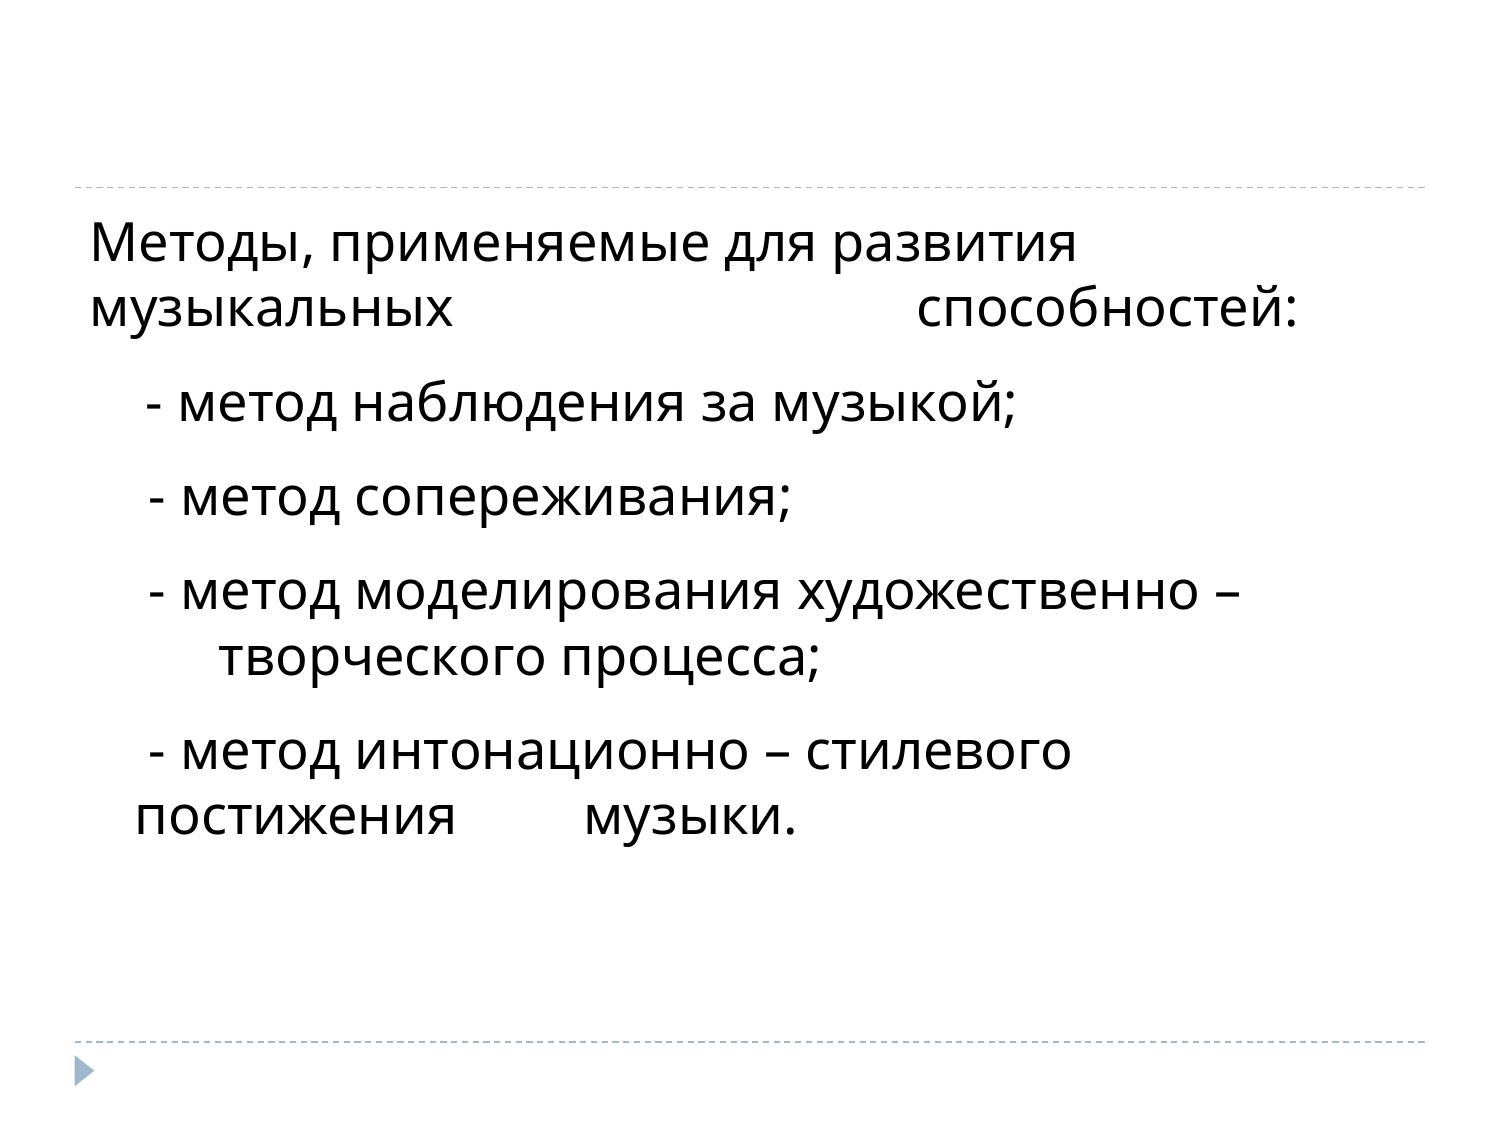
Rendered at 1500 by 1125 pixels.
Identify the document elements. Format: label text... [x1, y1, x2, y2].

list Методы, применяемые для развития музыкальных способностей: - метод наблюдения за музыкой; - метод сопереживания; - метод моделирования художественно – творческого процесса; - метод интонационно – стилевого постижения музыки. [75, 200, 1425, 1010]
title [70, 175, 1421, 339]
